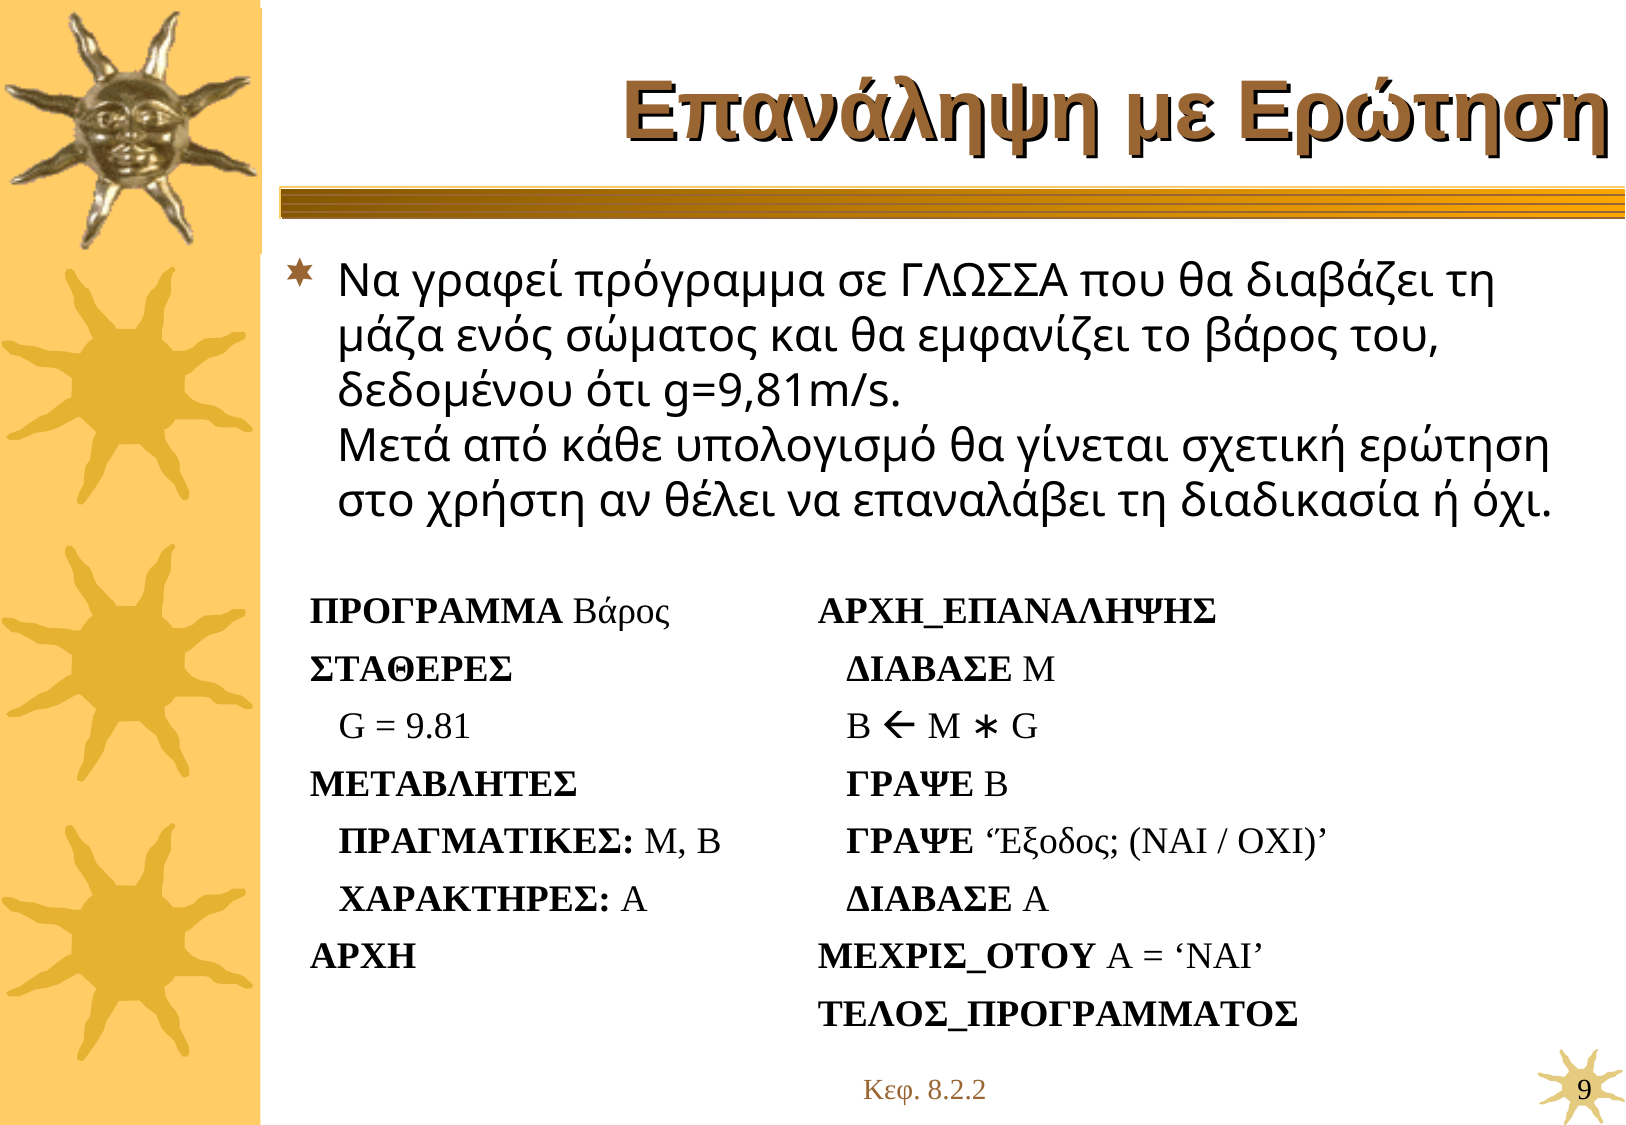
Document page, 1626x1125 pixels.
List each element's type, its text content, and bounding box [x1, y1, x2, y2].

text_box ΑΡΧΗ_ΕΠΑΝΑΛΗΨΗΣ ΔΙΑΒΑΣΕ Μ Β  Μ ∗ G ΓΡΑΨΕ Β ΓΡΑΨΕ ‘Έξοδος; (ΝΑΙ / ΟΧΙ)’ ΔΙΑΒΑΣΕ Α ΜΕΧΡΙΣ_ΟΤΟΥ Α = ‘ΝΑΙ’ ΤΕΛΟΣ_ΠΡΟΓΡΑΜΜΑΤΟΣ [803, 578, 1626, 1125]
text_box Επανάληψη με Ερώτηση [0, 0, 1625, 163]
text_box ΠΡΟΓΡΑΜΜΑ Βάρος ΣΤΑΘΕΡΕΣ G = 9.81 ΜΕΤΑΒΛΗΤΕΣ ΠΡΑΓΜΑΤΙΚΕΣ: Μ, Β ΧΑΡΑΚΤΗΡΕΣ: Α ΑΡΧΗ [295, 578, 803, 1125]
picture [1, 163, 262, 254]
text_box Να γραφεί πρόγραμμα σε ΓΛΩΣΣΑ που θα διαβάζει τη μάζα ενός σώματος και θα εμφανίζει το βάρος του, δεδομένου ότι g=9,81m/s. Μετά από κάθε υπολογισμό θα γίνεται σχετική ερώτηση στο χρήστη αν θέλει να επαναλάβει τη διαδικασία ή όχι. [265, 243, 1625, 534]
